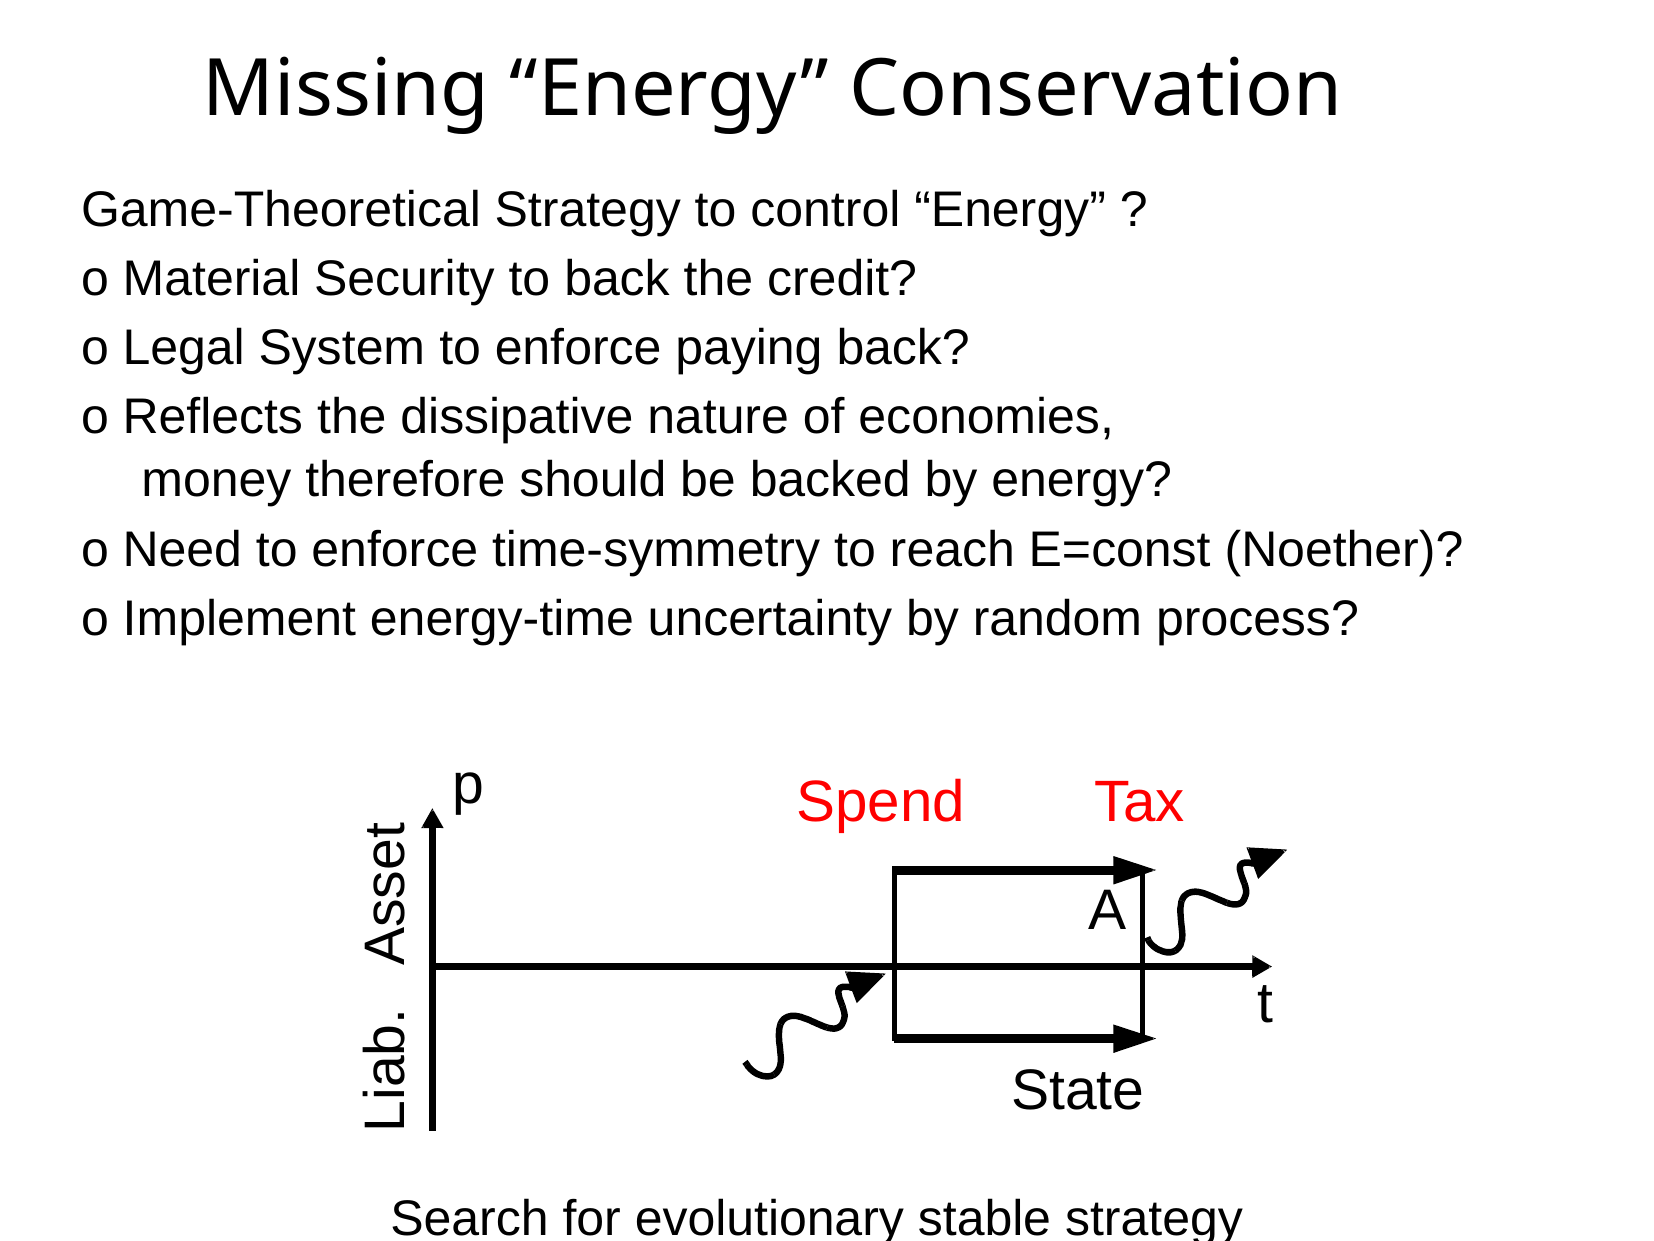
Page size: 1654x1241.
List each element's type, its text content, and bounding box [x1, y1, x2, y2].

text_box [742, 971, 886, 1080]
text_box State [1011, 1057, 1148, 1125]
text_box [421, 808, 1288, 1131]
text_box Spend [796, 768, 970, 837]
text_box o Legal System to enforce paying back? [81, 319, 992, 378]
text_box o Reflects the dissipative nature of economies, [81, 388, 1140, 447]
text_box A [1088, 878, 1140, 945]
text_box Liab. [353, 1003, 419, 1133]
text_box Search for evolutionary stable strategy [390, 1189, 1265, 1241]
text_box p [452, 751, 512, 818]
text_box Tax [1094, 768, 1194, 837]
text_box Asset [353, 817, 419, 966]
text_box o Need to enforce time-symmetry to reach E=const (Noether)? [81, 520, 1499, 580]
text_box t [1256, 971, 1316, 1038]
text_box Game-Theoretical Strategy to control “Energy” ? [81, 180, 1175, 239]
text_box money therefore should be backed by energy? [141, 451, 1198, 510]
text_box o Material Security to back the credit? [81, 250, 939, 309]
text_box o Implement energy-time uncertainty by random process? [81, 590, 1391, 649]
text_box Missing “Energy” Conservation [202, 31, 1463, 128]
